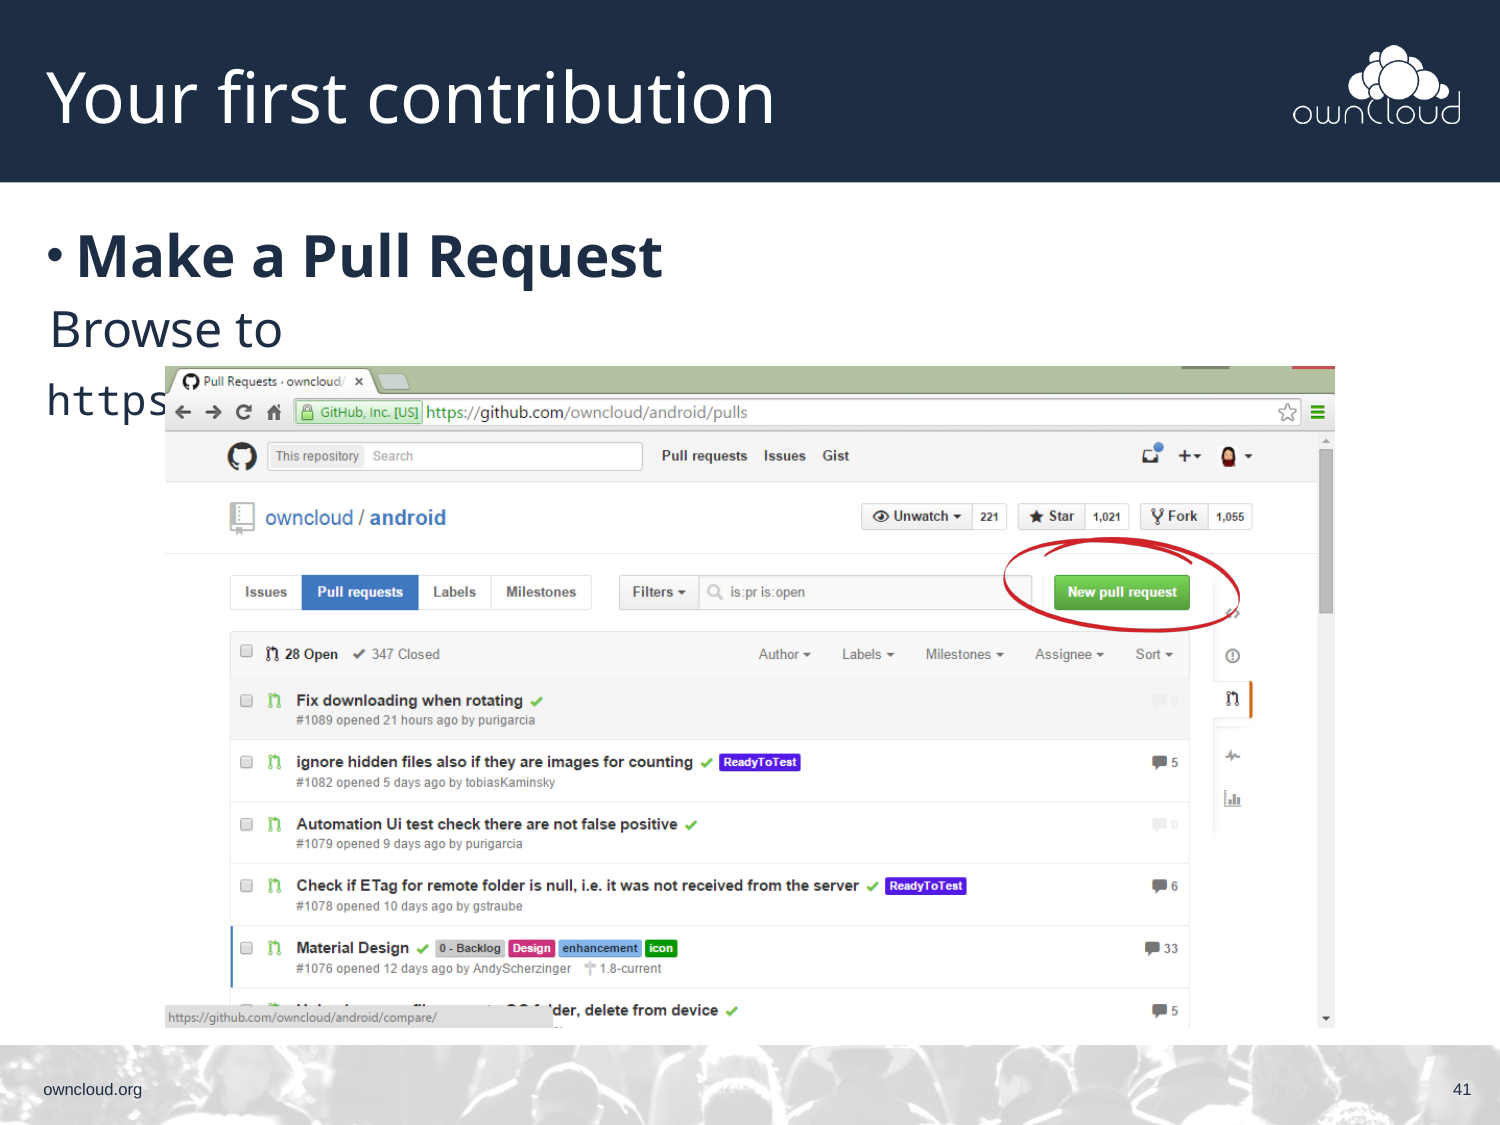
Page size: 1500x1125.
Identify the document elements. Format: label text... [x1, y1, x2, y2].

title Your first contribution [46, 5, 1258, 187]
picture [1293, 45, 1460, 124]
picture [165, 366, 1335, 1028]
picture [0, 1045, 1500, 1125]
list Make a Pull Request Browse to https://github.com/YOURGITHUBNAME/android/pulls [46, 214, 1465, 1026]
